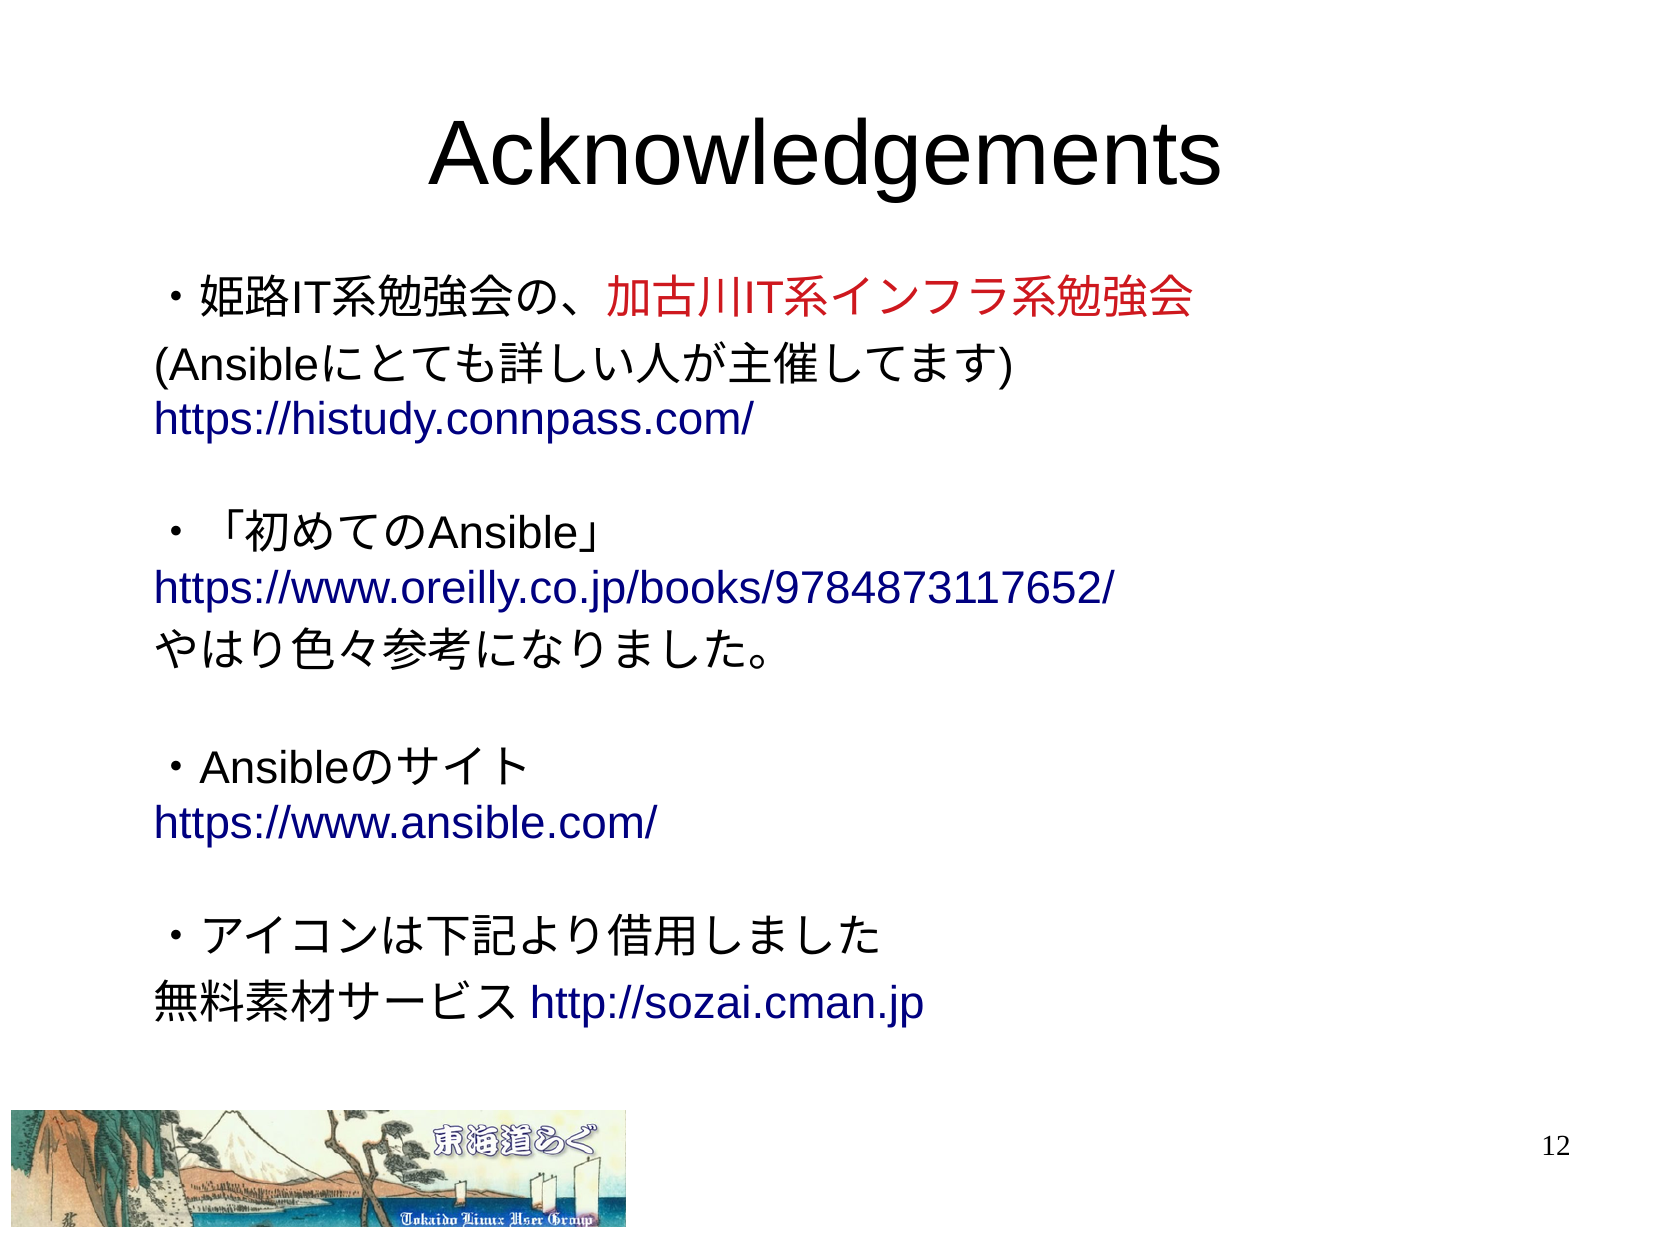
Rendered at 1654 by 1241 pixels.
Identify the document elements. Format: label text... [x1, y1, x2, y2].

picture [11, 1110, 626, 1227]
title Acknowledgements [82, 49, 1571, 257]
subtitle ・姫路IT系勉強会の、加古川IT系インフラ系勉強会 (Ansibleにとても詳しい人が主催してます) https://histudy.connpass.com/ ・「初めてのAnsible」 https://www.oreilly.co.jp/books/9784873117652/ やはり色々参考になりました。 ・Ansibleのサイト https://www.ansible.com/ ・アイコンは下記より借用しました 無料素材サービス http://sozai.cman.jp [153, 260, 1453, 1092]
